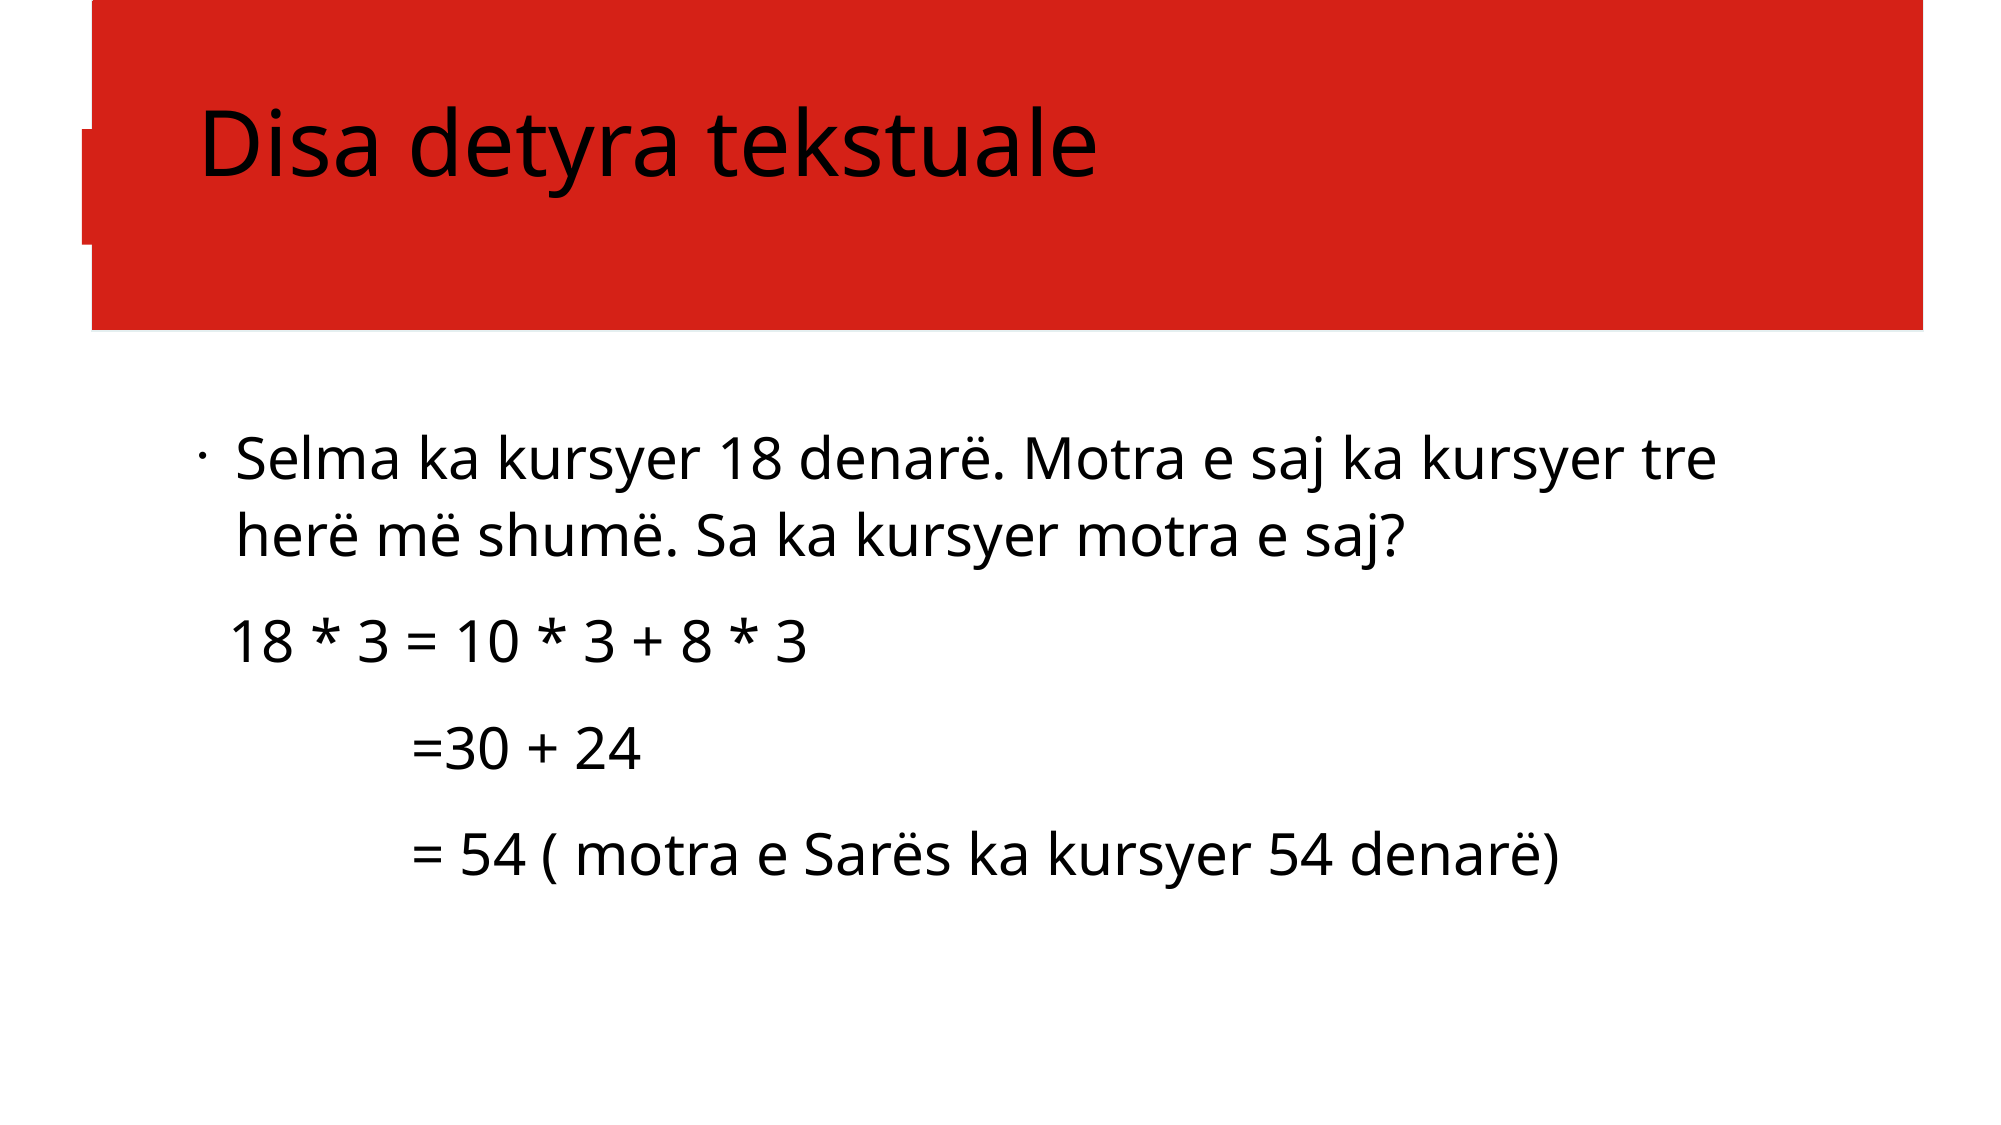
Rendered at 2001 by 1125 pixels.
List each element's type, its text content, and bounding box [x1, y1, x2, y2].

list Selma ka kursyer 18 denarë. Motra e saj ka kursyer tre herë më shumë. Sa ka kursyer motra e saj? 18 * 3 = 10 * 3 + 8 * 3 =30 + 24 = 54 ( motra e Sarës ka kursyer 54 denarë) [183, 406, 1851, 1013]
title Disa detyra tekstuale [183, 90, 1851, 284]
